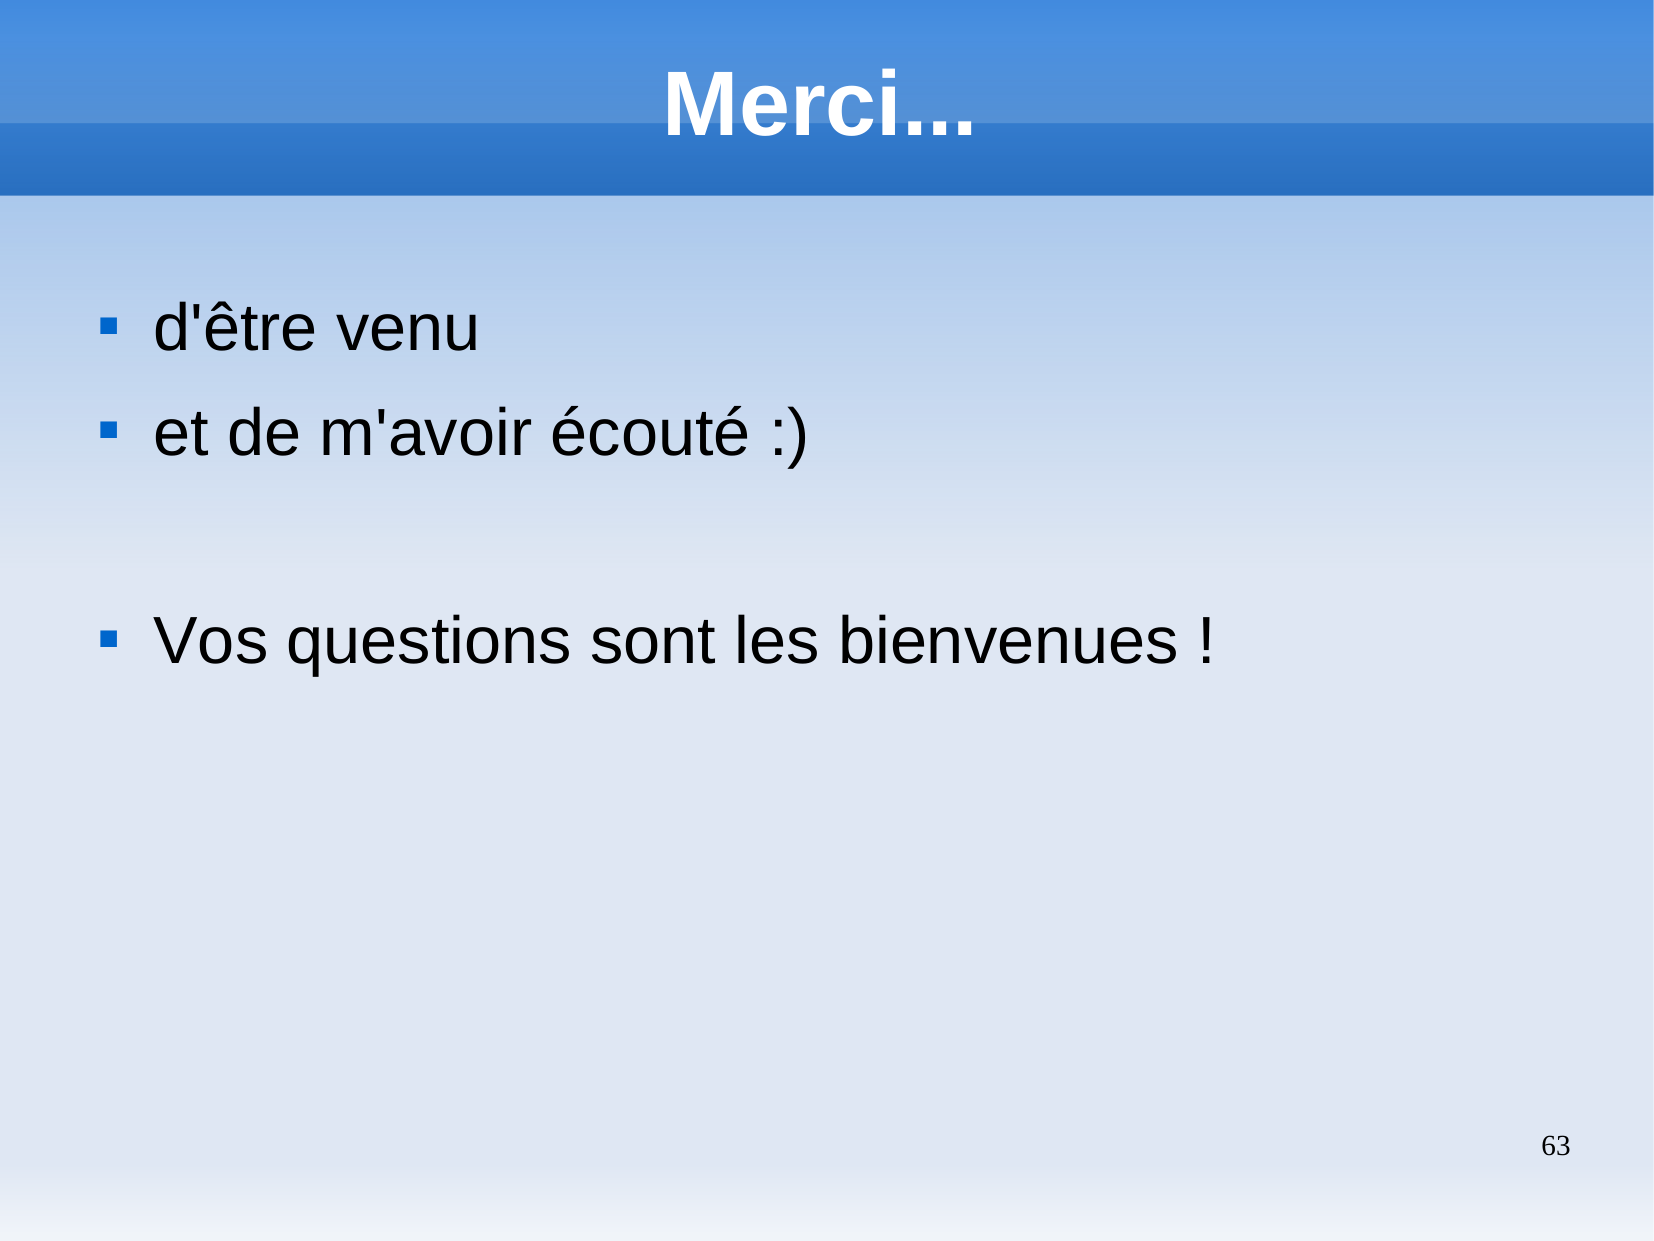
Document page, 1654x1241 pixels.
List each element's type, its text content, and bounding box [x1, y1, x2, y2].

list d'être venu et de m'avoir écouté :) Vos questions sont les bienvenues ! [82, 290, 1571, 1109]
title Merci... [76, 0, 1565, 208]
picture [0, 0, 1654, 1241]
